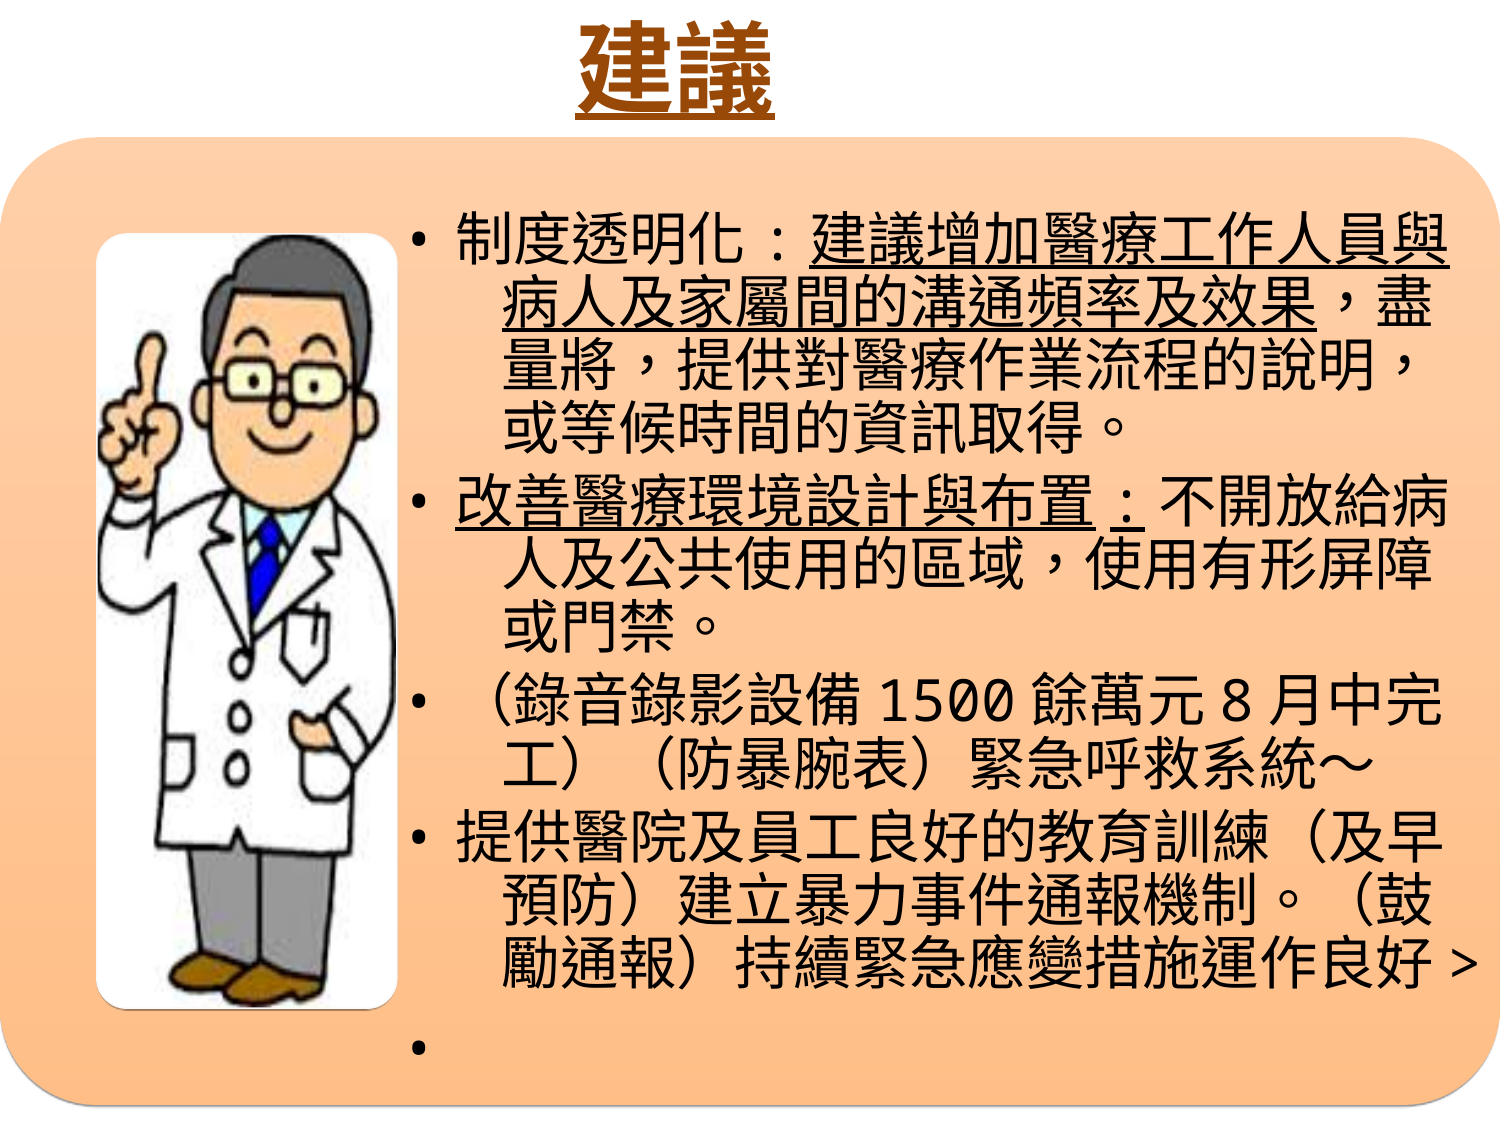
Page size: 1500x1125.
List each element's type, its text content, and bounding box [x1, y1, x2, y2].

title 建議 [0, 0, 1351, 160]
text_box [96, 233, 397, 1009]
text_box 制度透明化:建議增加醫療工作人員與病人及家屬間的溝通頻率及效果，盡量將，提供對醫療作業流程的說明，或等候時間的資訊取得。 改善醫療環境設計與布置:不開放給病人及公共使用的區域，使用有形屏障或門禁。 （錄音錄影設備1500餘萬元8月中完工）（防暴腕表）緊急呼救系統～ 提供醫院及員工良好的教育訓練（及早預防）建立暴力事件通報機制。（鼓勵通報）持續緊急應變措施運作良好> [0, 137, 1500, 1105]
